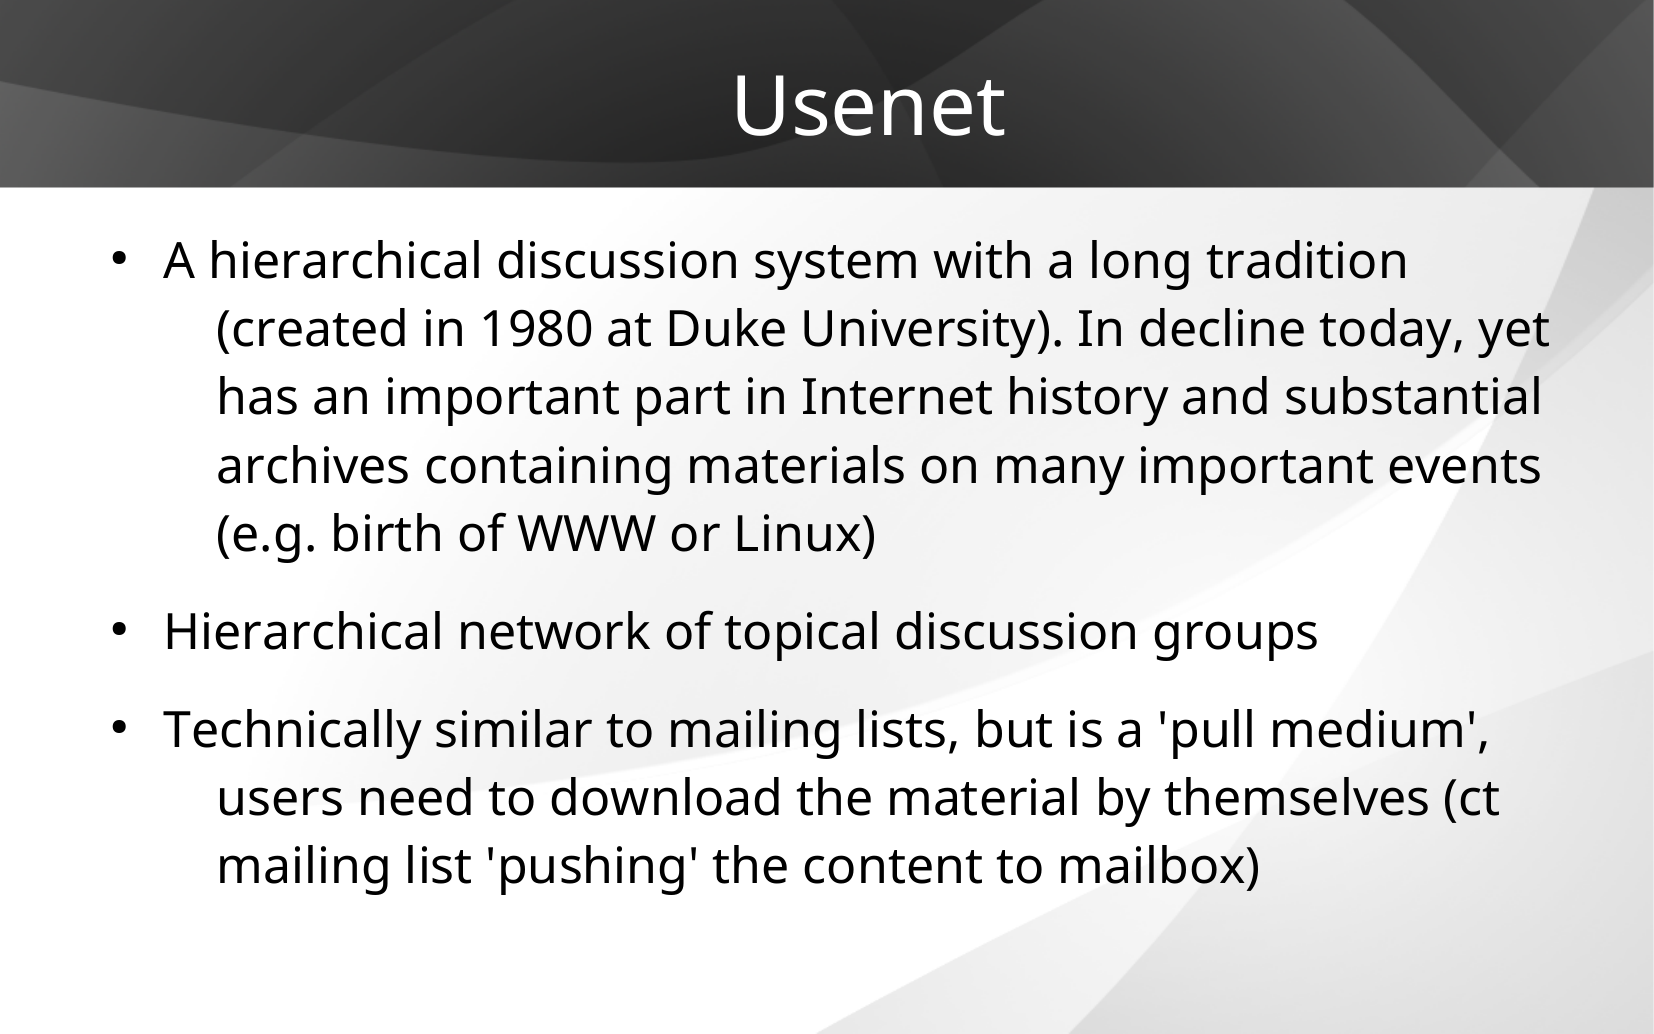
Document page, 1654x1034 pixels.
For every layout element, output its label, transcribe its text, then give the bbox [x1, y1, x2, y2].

list A hierarchical discussion system with a long tradition (created in 1980 at Duke University). In decline today, yet has an important part in Internet history and substantial archives containing materials on many important events (e.g. birth of WWW or Linux) Hierarchical network of topical discussion groups Technically similar to mailing lists, but is a 'pull medium', users need to download the material by themselves (ct mailing list 'pushing' the content to mailbox) [75, 225, 1613, 1013]
picture [0, 0, 1654, 1034]
title Usenet [124, 0, 1613, 208]
